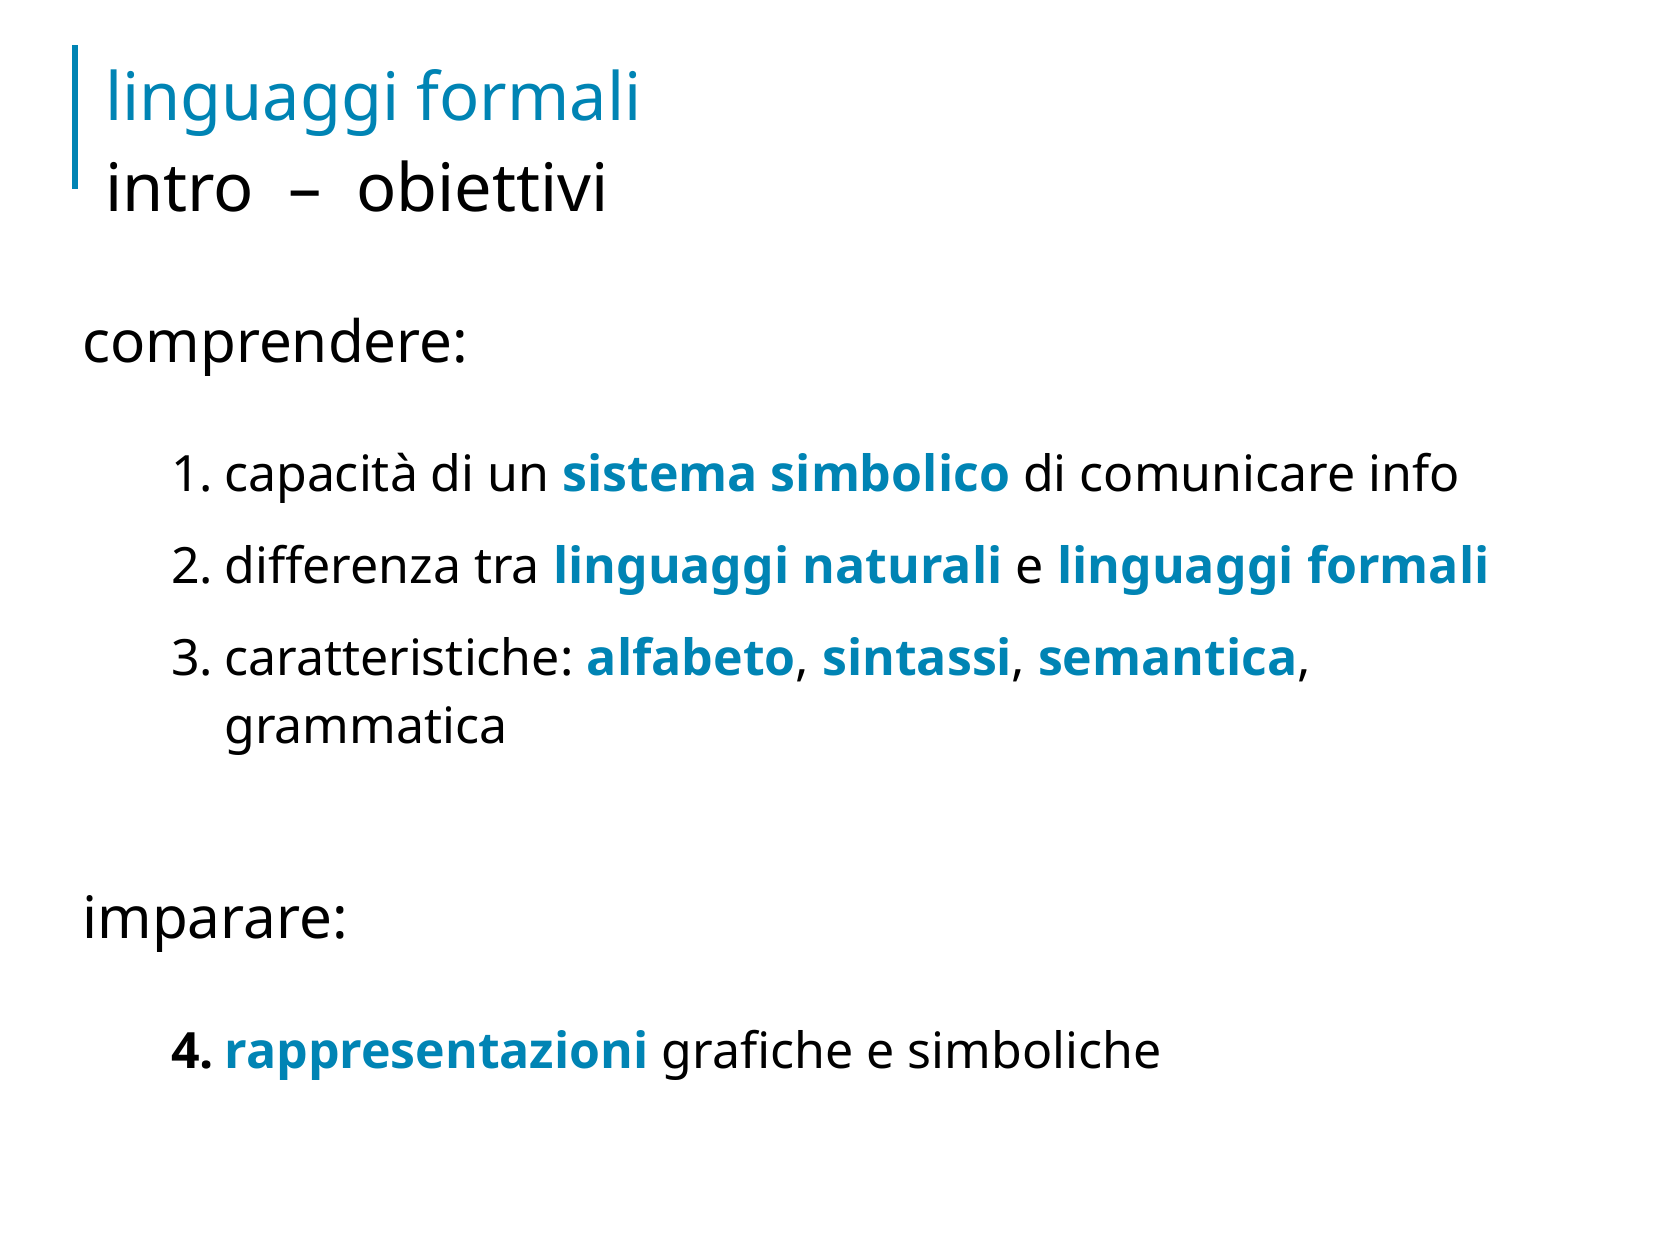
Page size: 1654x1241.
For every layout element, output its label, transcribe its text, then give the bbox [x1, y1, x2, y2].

list comprendere: capacità di un sistema simbolico di comunicare info differenza tra linguaggi naturali e linguaggi formali caratteristiche: alfabeto, sintassi, semantica, grammatica imparare: rappresentazioni grafiche e simboliche [82, 300, 1571, 1126]
title linguaggi formali intro – obiettivi [105, 49, 1571, 200]
